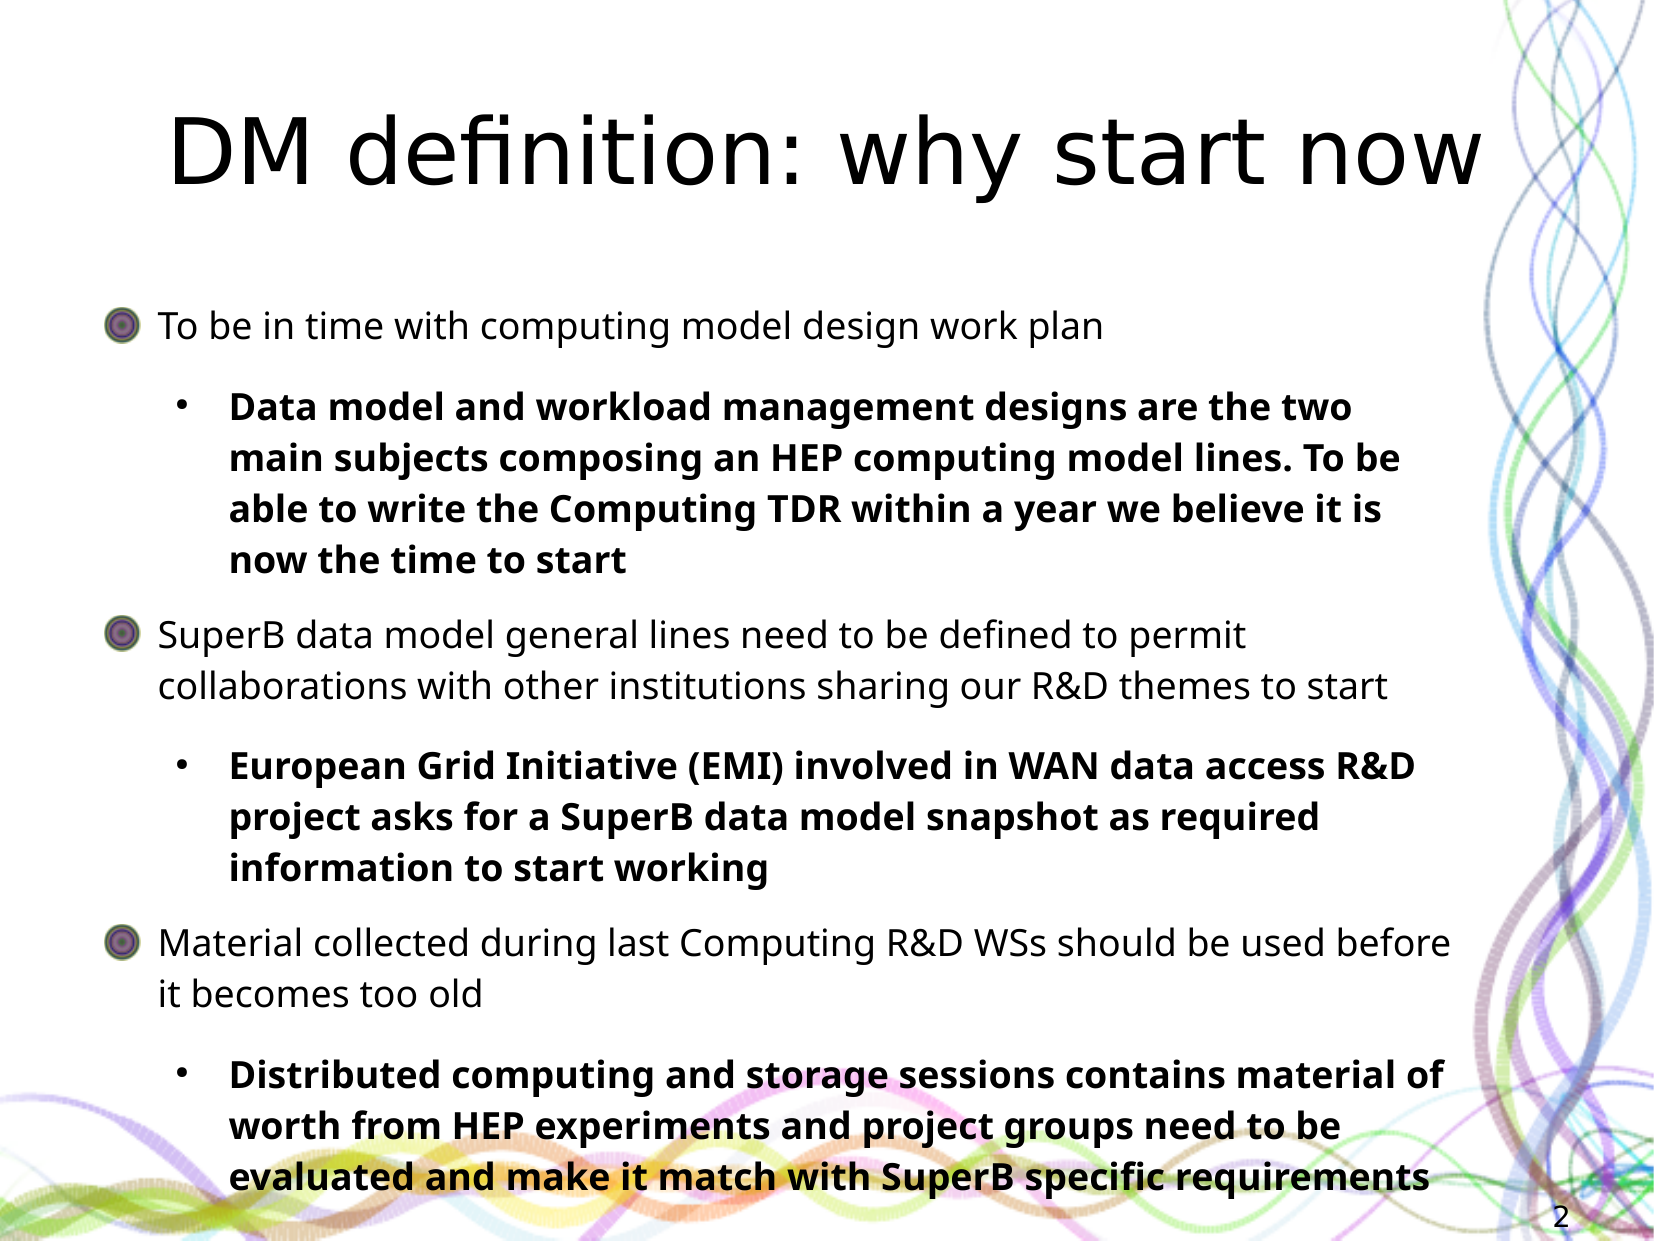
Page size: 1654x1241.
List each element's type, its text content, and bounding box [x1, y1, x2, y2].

picture [0, 0, 1654, 1241]
list To be in time with computing model design work plan Data model and workload management designs are the two main subjects composing an HEP computing model lines. To be able to write the Computing TDR within a year we believe it is now the time to start SuperB data model general lines need to be defined to permit collaborations with other institutions sharing our R&D themes to start European Grid Initiative (EMI) involved in WAN data access R&D project asks for a SuperB data model snapshot as required information to start working Material collected during last Computing R&D WSs should be used before it becomes too old Distributed computing and storage sessions contains material of worth from HEP experiments and project groups need to be evaluated and make it match with SuperB specific requirements [86, 300, 1456, 1184]
title DM definition: why start now [82, 49, 1571, 257]
